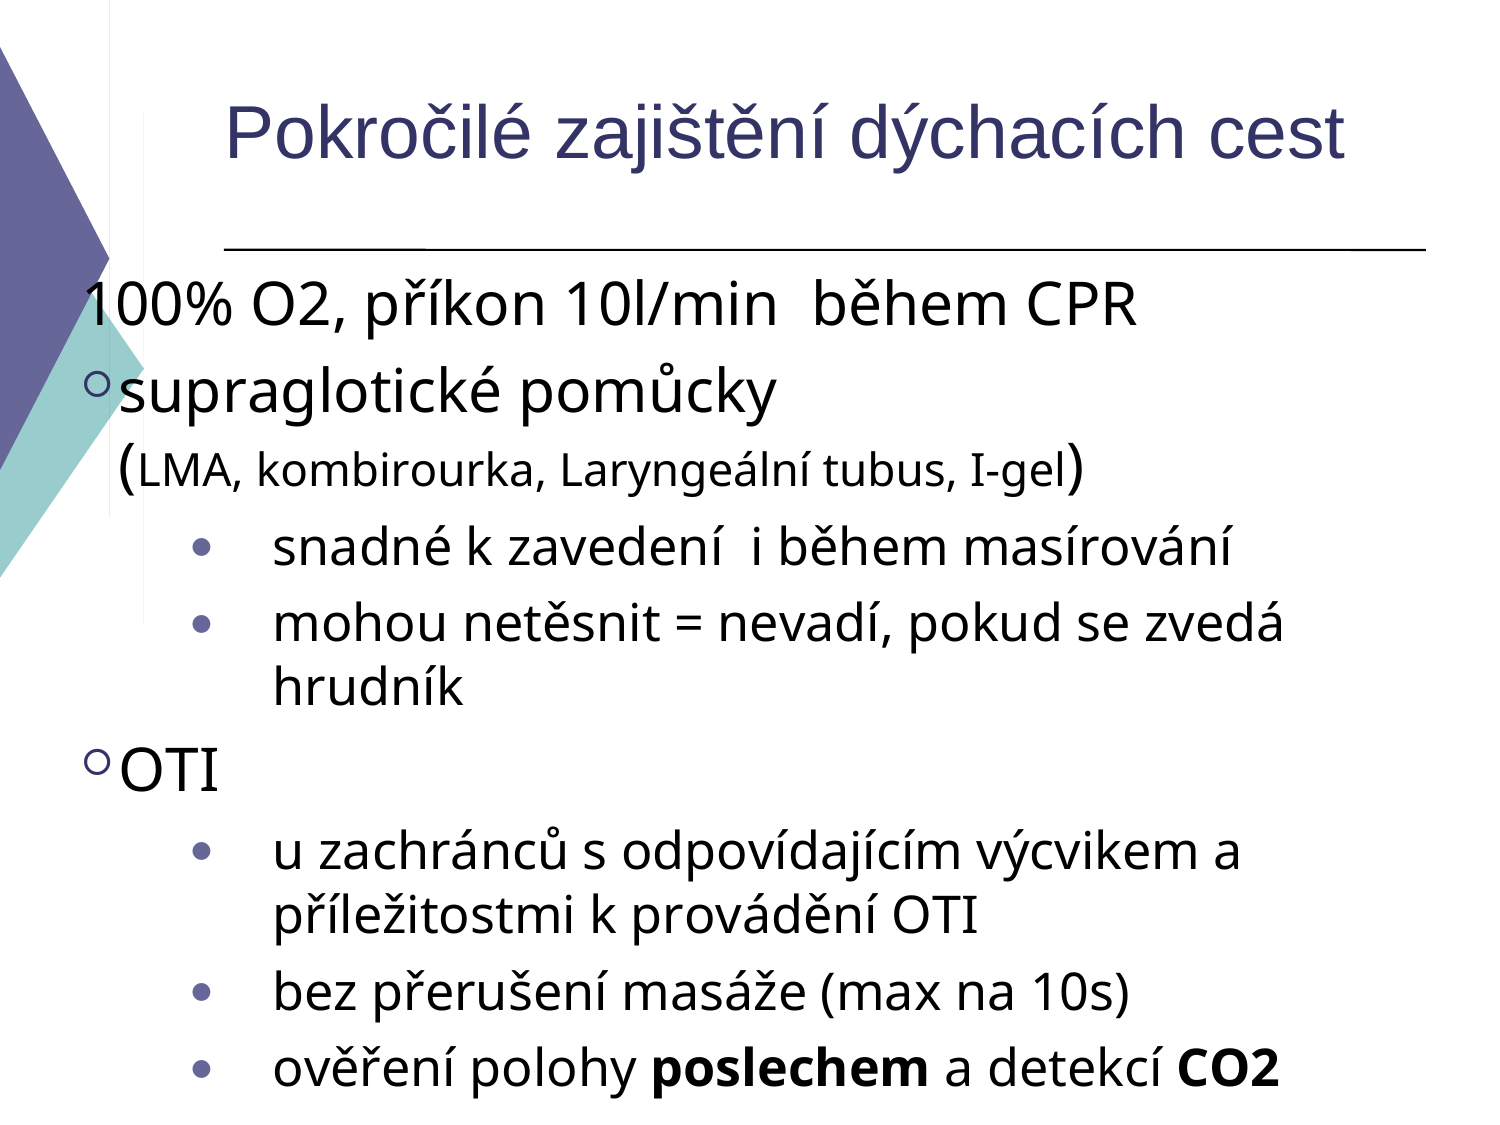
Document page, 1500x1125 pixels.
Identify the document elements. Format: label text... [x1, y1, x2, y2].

list 100% O2, příkon 10l/min během CPR supraglotické pomůcky (LMA, kombirourka, Laryngeální tubus, I-gel) snadné k zavedení i během masírování mohou netěsnit = nevadí, pokud se zvedá hrudník OTI u zachránců s odpovídajícím výcvikem a příležitostmi k provádění OTI bez přerušení masáže (max na 10s) ověření polohy poslechem a detekcí CO2 [66, 249, 1500, 1106]
title Pokročilé zajištění dýchacích cest [224, 76, 1424, 181]
